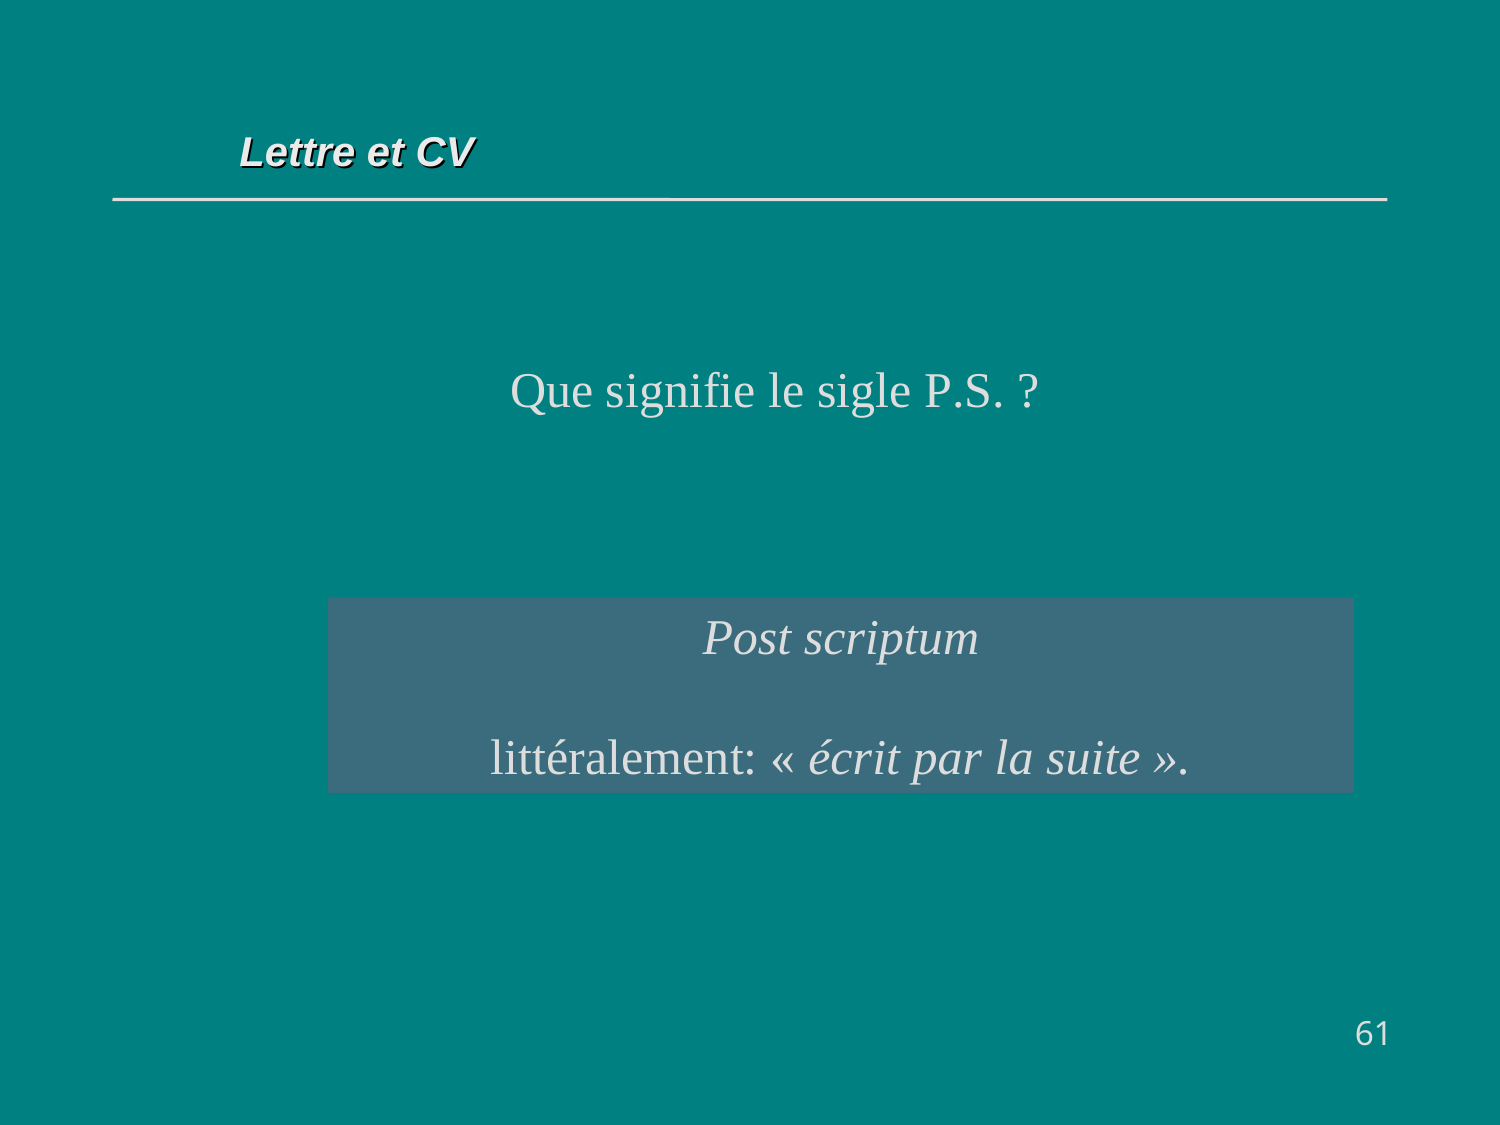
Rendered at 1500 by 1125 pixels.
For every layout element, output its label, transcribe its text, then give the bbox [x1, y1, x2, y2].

text_box Que signifie le sigle P.S. ? [174, 349, 1376, 426]
text_box Post scriptum littéralement: « écrit par la suite ». [327, 597, 1354, 793]
text_box Lettre et CV [224, 116, 489, 183]
